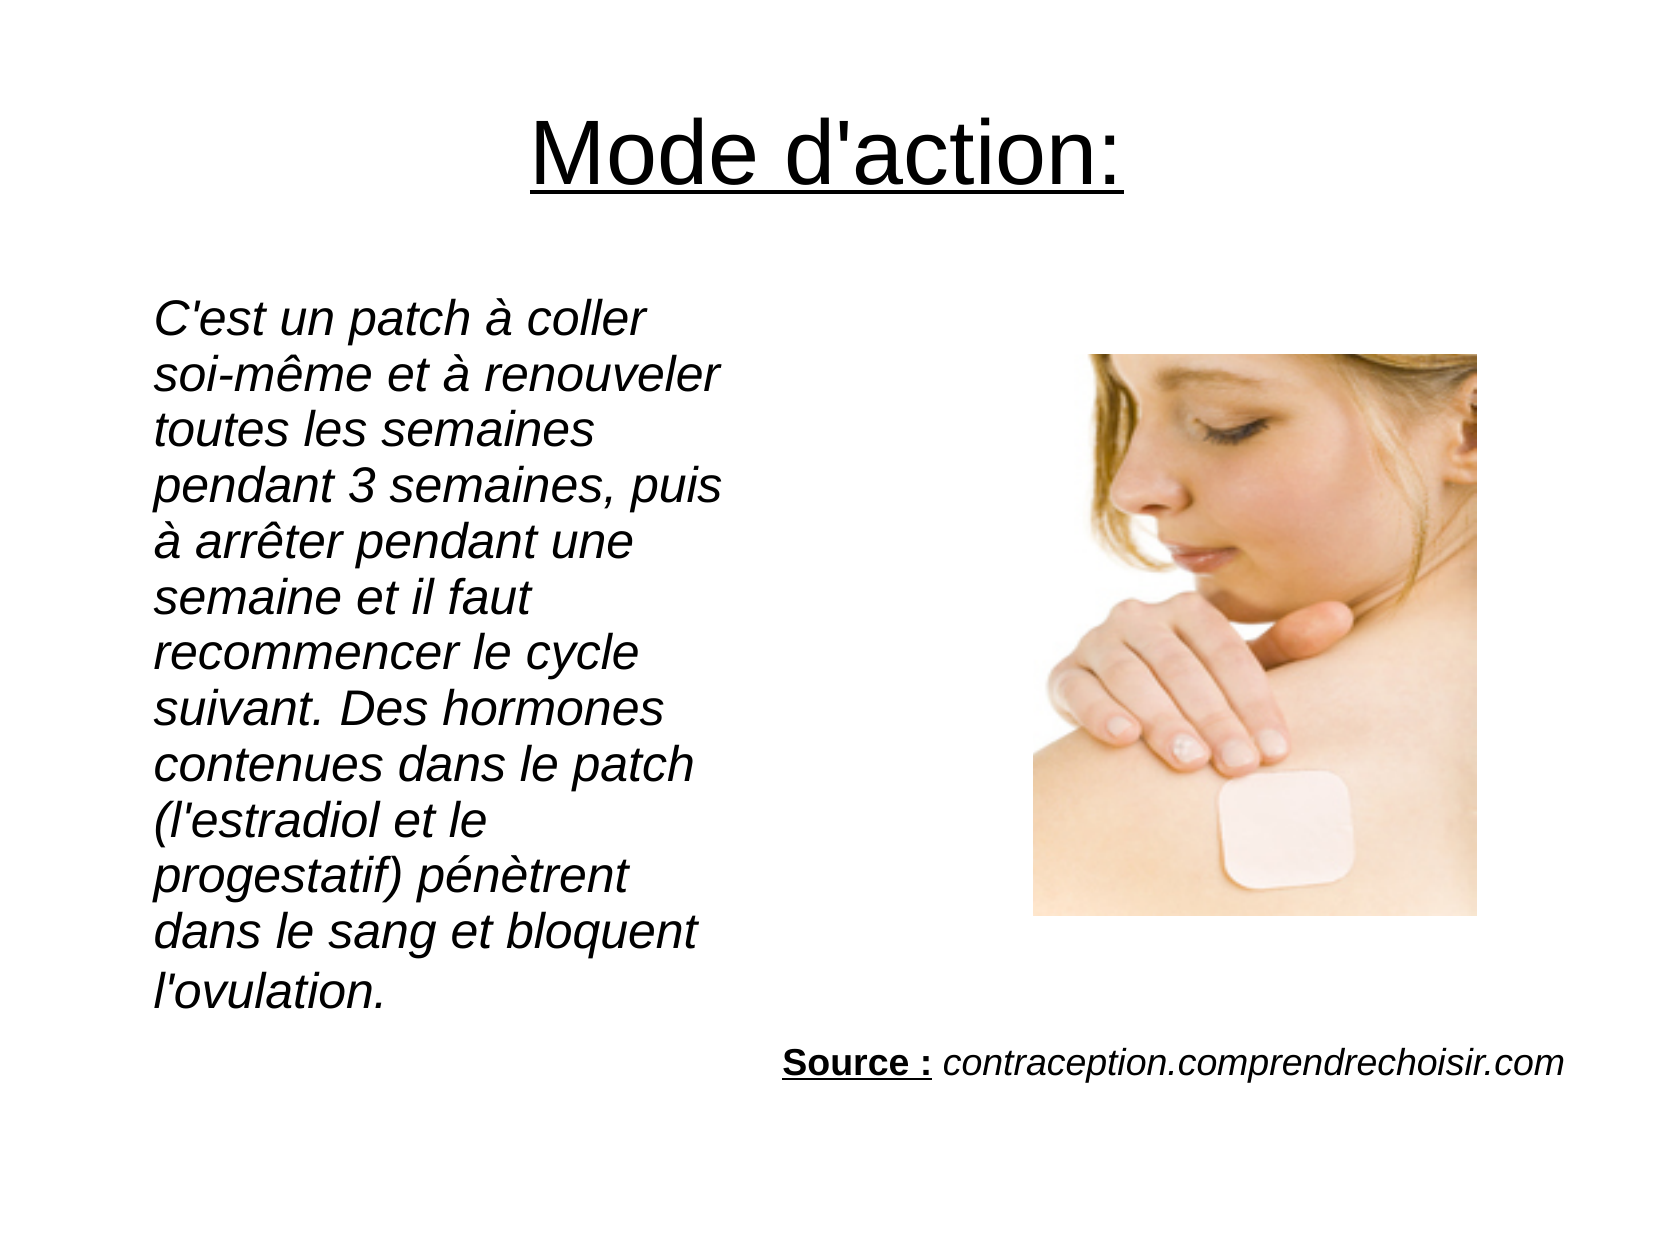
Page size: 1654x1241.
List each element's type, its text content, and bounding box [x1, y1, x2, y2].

text_box Source : contraception.comprendrechoisir.com [767, 1034, 1580, 1093]
list C'est un patch à coller soi-même et à renouveler toutes les semaines pendant 3 semaines, puis à arrêter pendant une semaine et il faut recommencer le cycle suivant. Des hormones contenues dans le patch (l'estradiol et le progestatif) pénètrent dans le sang et bloquent l'ovulation. [82, 290, 739, 1017]
title Mode d'action: [82, 49, 1571, 257]
picture [1033, 354, 1477, 916]
